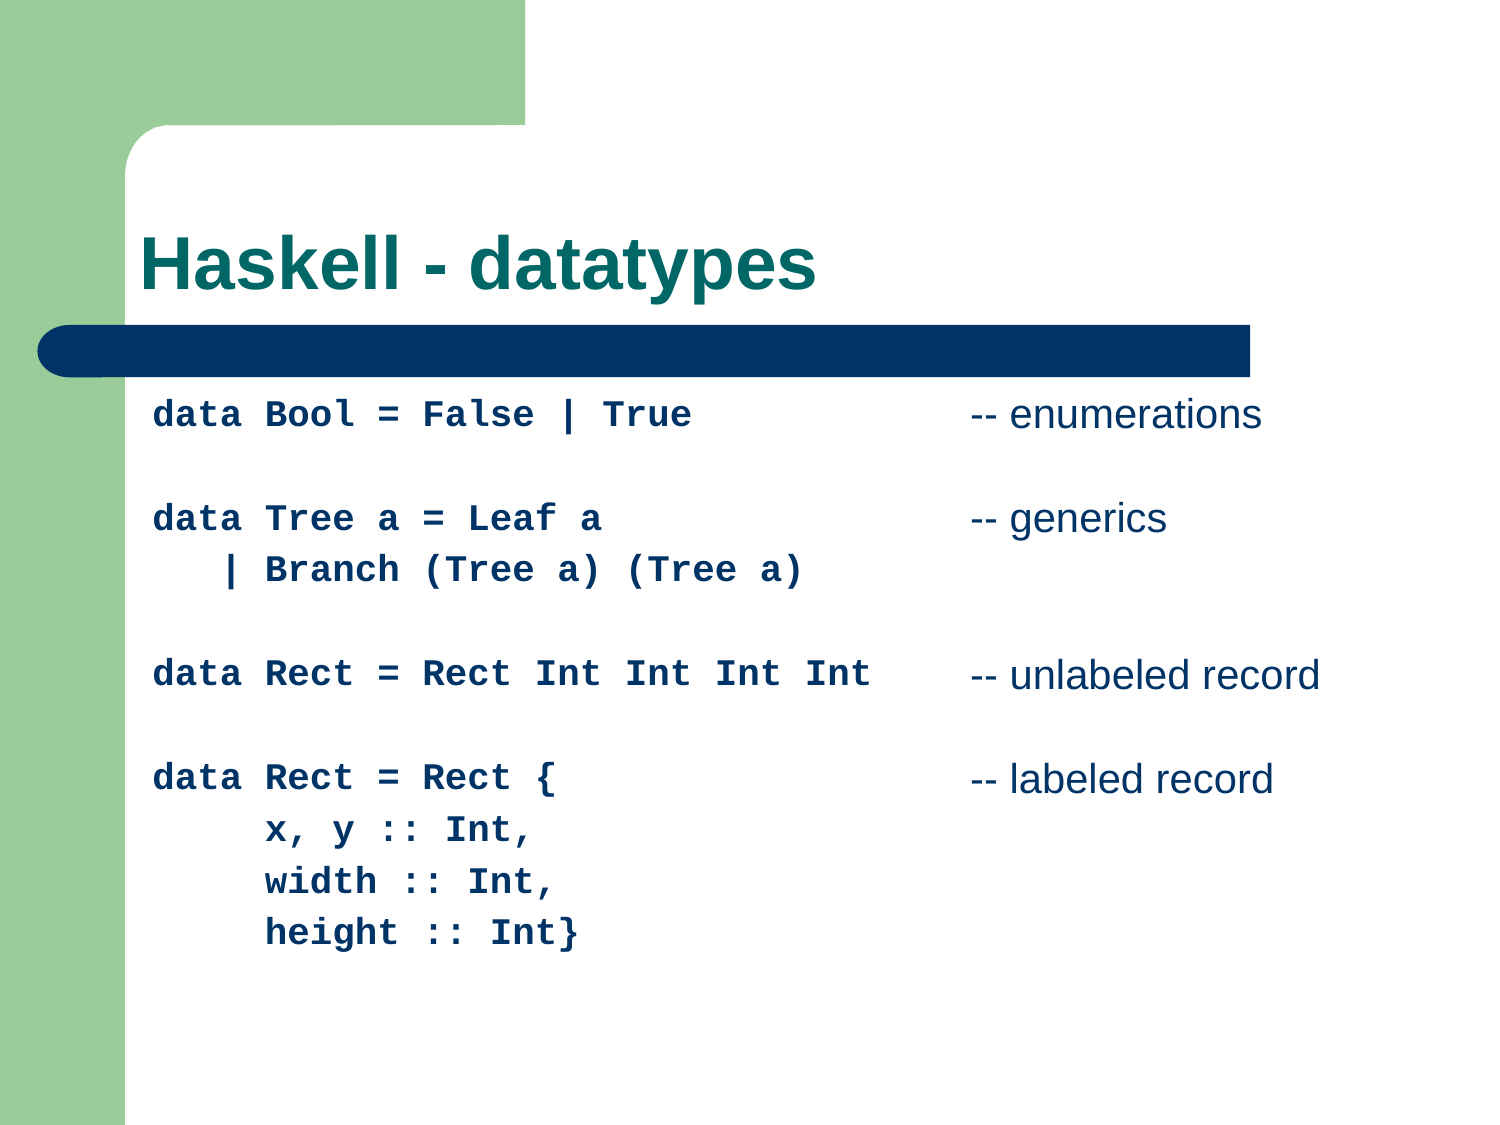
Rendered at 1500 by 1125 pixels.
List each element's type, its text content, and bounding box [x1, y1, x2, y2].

title Haskell - datatypes [124, 124, 1425, 313]
list -- enumerations -- generics -- unlabeled record -- labeled record [955, 387, 1400, 999]
list data Bool = False | True data Tree a = Leaf a | Branch (Tree a) (Tree a) data Rect = Rect Int Int Int Int data Rect = Rect { x, y :: Int, width :: Int, height :: Int} [137, 387, 921, 999]
